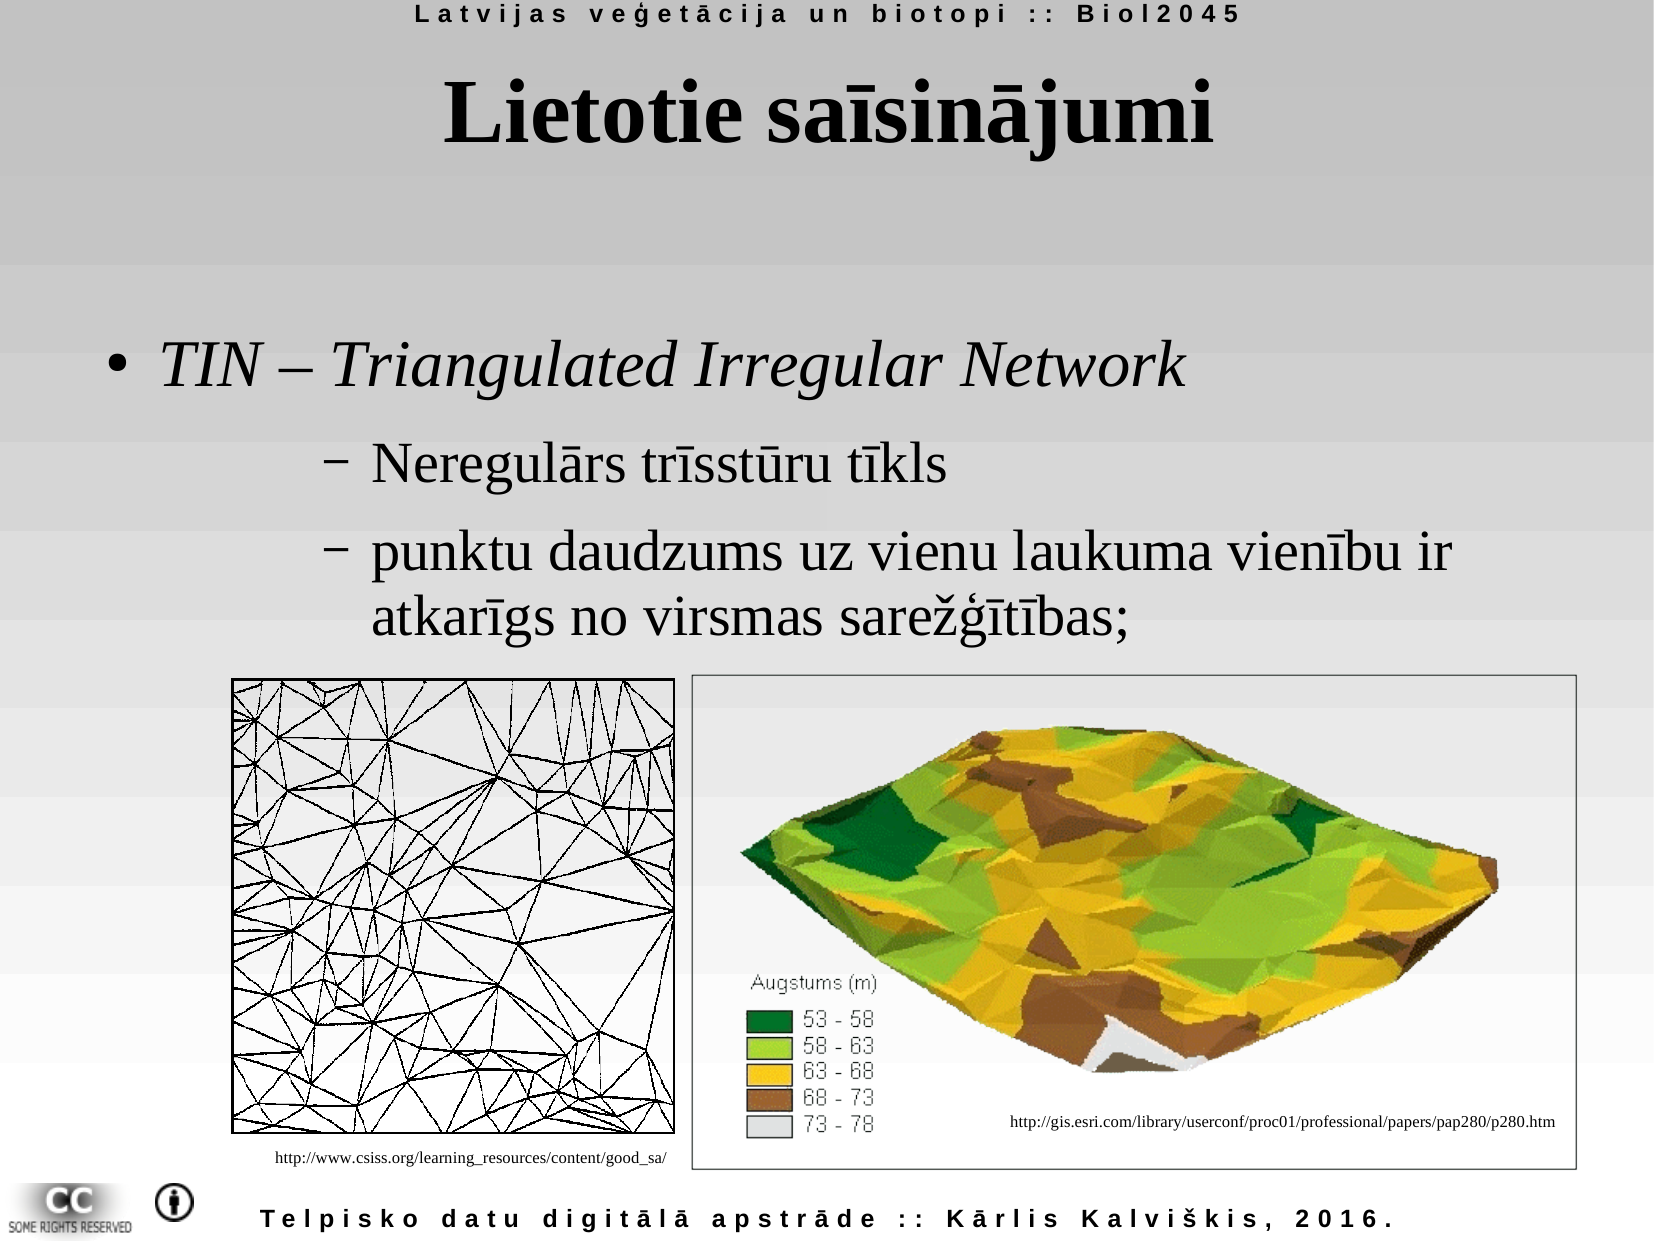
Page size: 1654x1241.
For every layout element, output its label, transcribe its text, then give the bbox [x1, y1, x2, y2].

list TIN – Triangulated Irregular Network Neregulārs trīsstūru tīkls punktu daudzums uz vienu laukuma vienību ir atkarīgs no virsmas sarežģītības; [87, 327, 1602, 1172]
text_box http://www.csiss.org/learning_resources/content/good_sa/ [260, 1140, 679, 1175]
title Lietotie saīsinājumi [34, 61, 1626, 296]
text_box http://gis.esri.com/library/userconf/proc01/professional/papers/pap280/p280.htm [995, 1104, 1568, 1139]
picture [0, 0, 1654, 1241]
